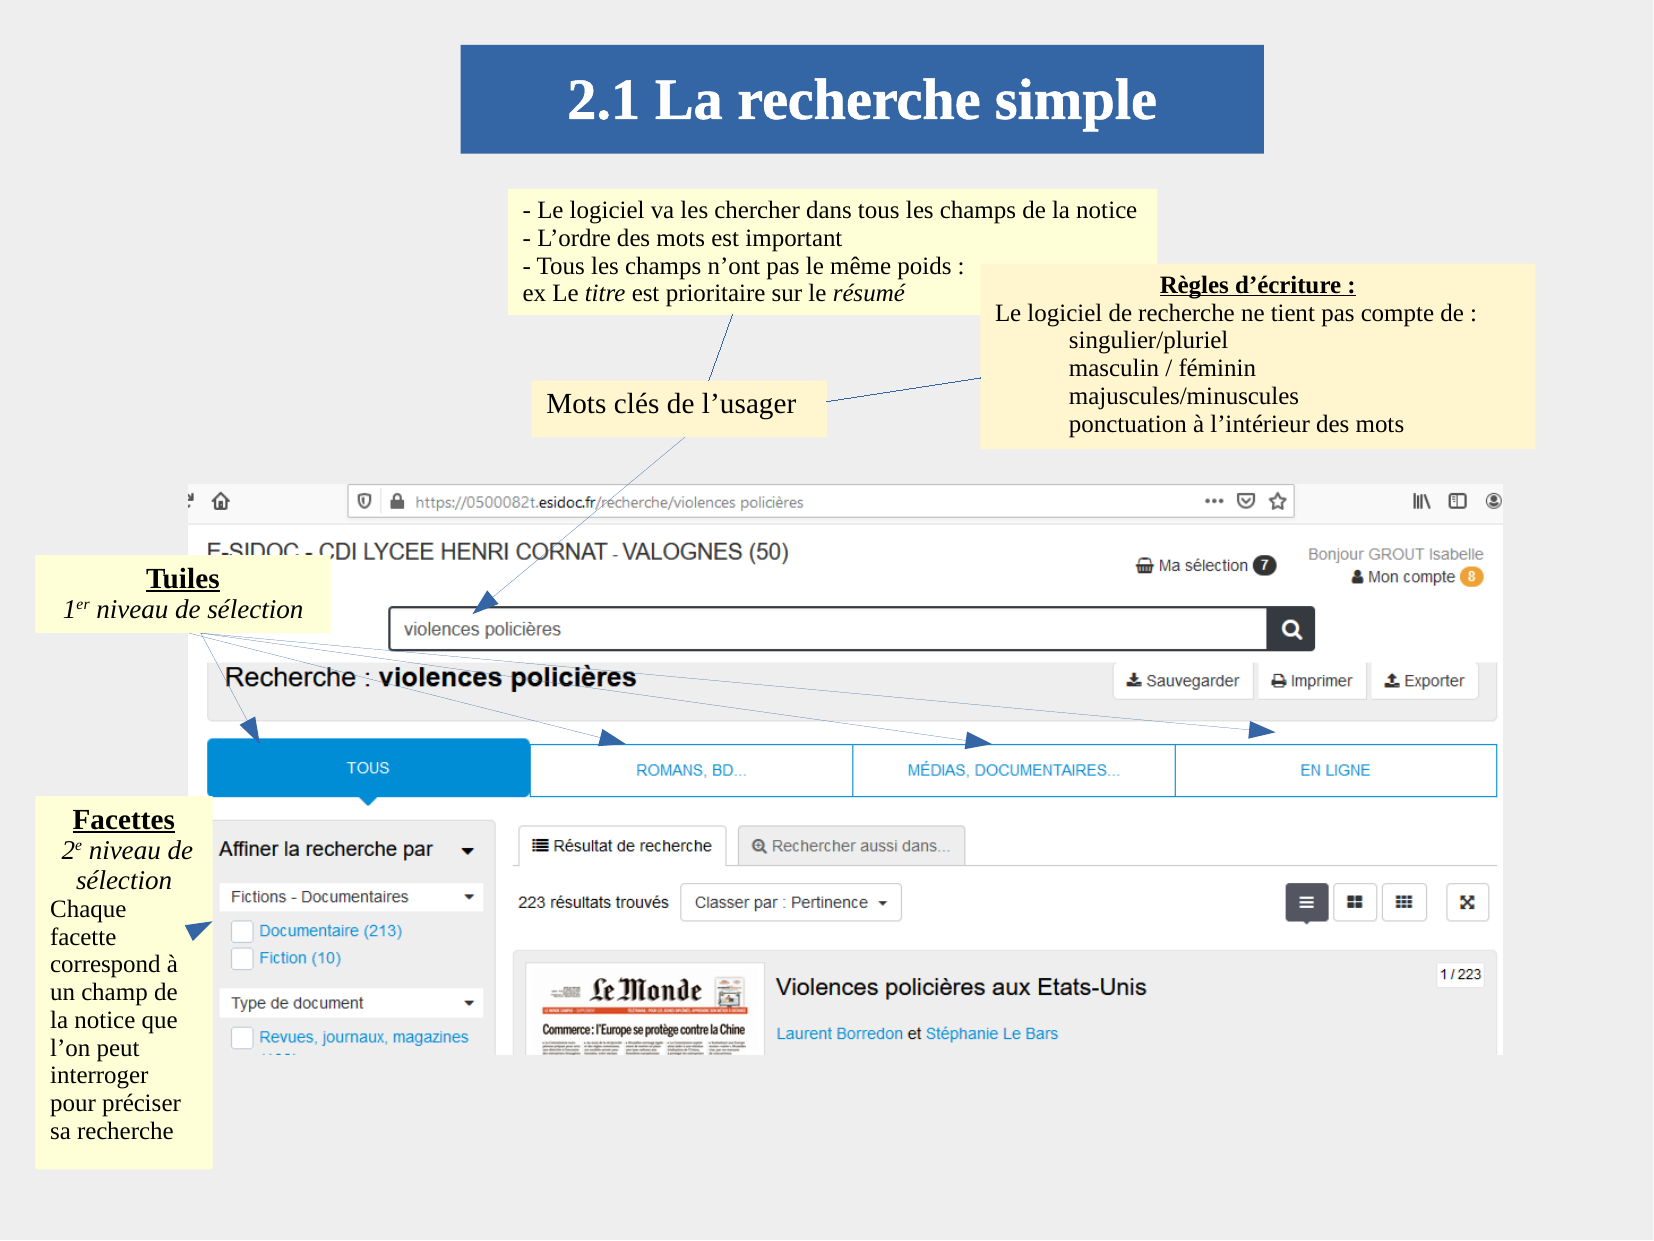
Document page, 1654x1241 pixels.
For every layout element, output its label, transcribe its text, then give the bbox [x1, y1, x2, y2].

picture [365, 763, 372, 773]
picture [188, 634, 252, 796]
text_box Facettes 2e niveau de sélection Chaque facette correspond à un champ de la notice que l’on peut interroger pour préciser sa recherche [35, 796, 213, 1170]
picture [202, 634, 965, 743]
picture [205, 638, 599, 743]
text_box Mots clés de l’usager [531, 380, 827, 438]
text_box - Le logiciel va les chercher dans tous les champs de la notice - L’ordre des mots est important - Tous les champs n’ont pas le même poids : ex Le titre est prioritaire sur le résumé [507, 188, 1158, 315]
text_box Règles d’écriture : Le logiciel de recherche ne tient pas compte de : singulier/pluriel masculin / féminin majuscules/minuscules ponctuation à l’intérieur des mots [980, 263, 1536, 449]
title 2.1 La recherche simple [460, 44, 1264, 154]
picture [377, 763, 382, 771]
text_box Tuiles 1er niveau de sélection [35, 555, 331, 634]
picture [188, 484, 1503, 1055]
